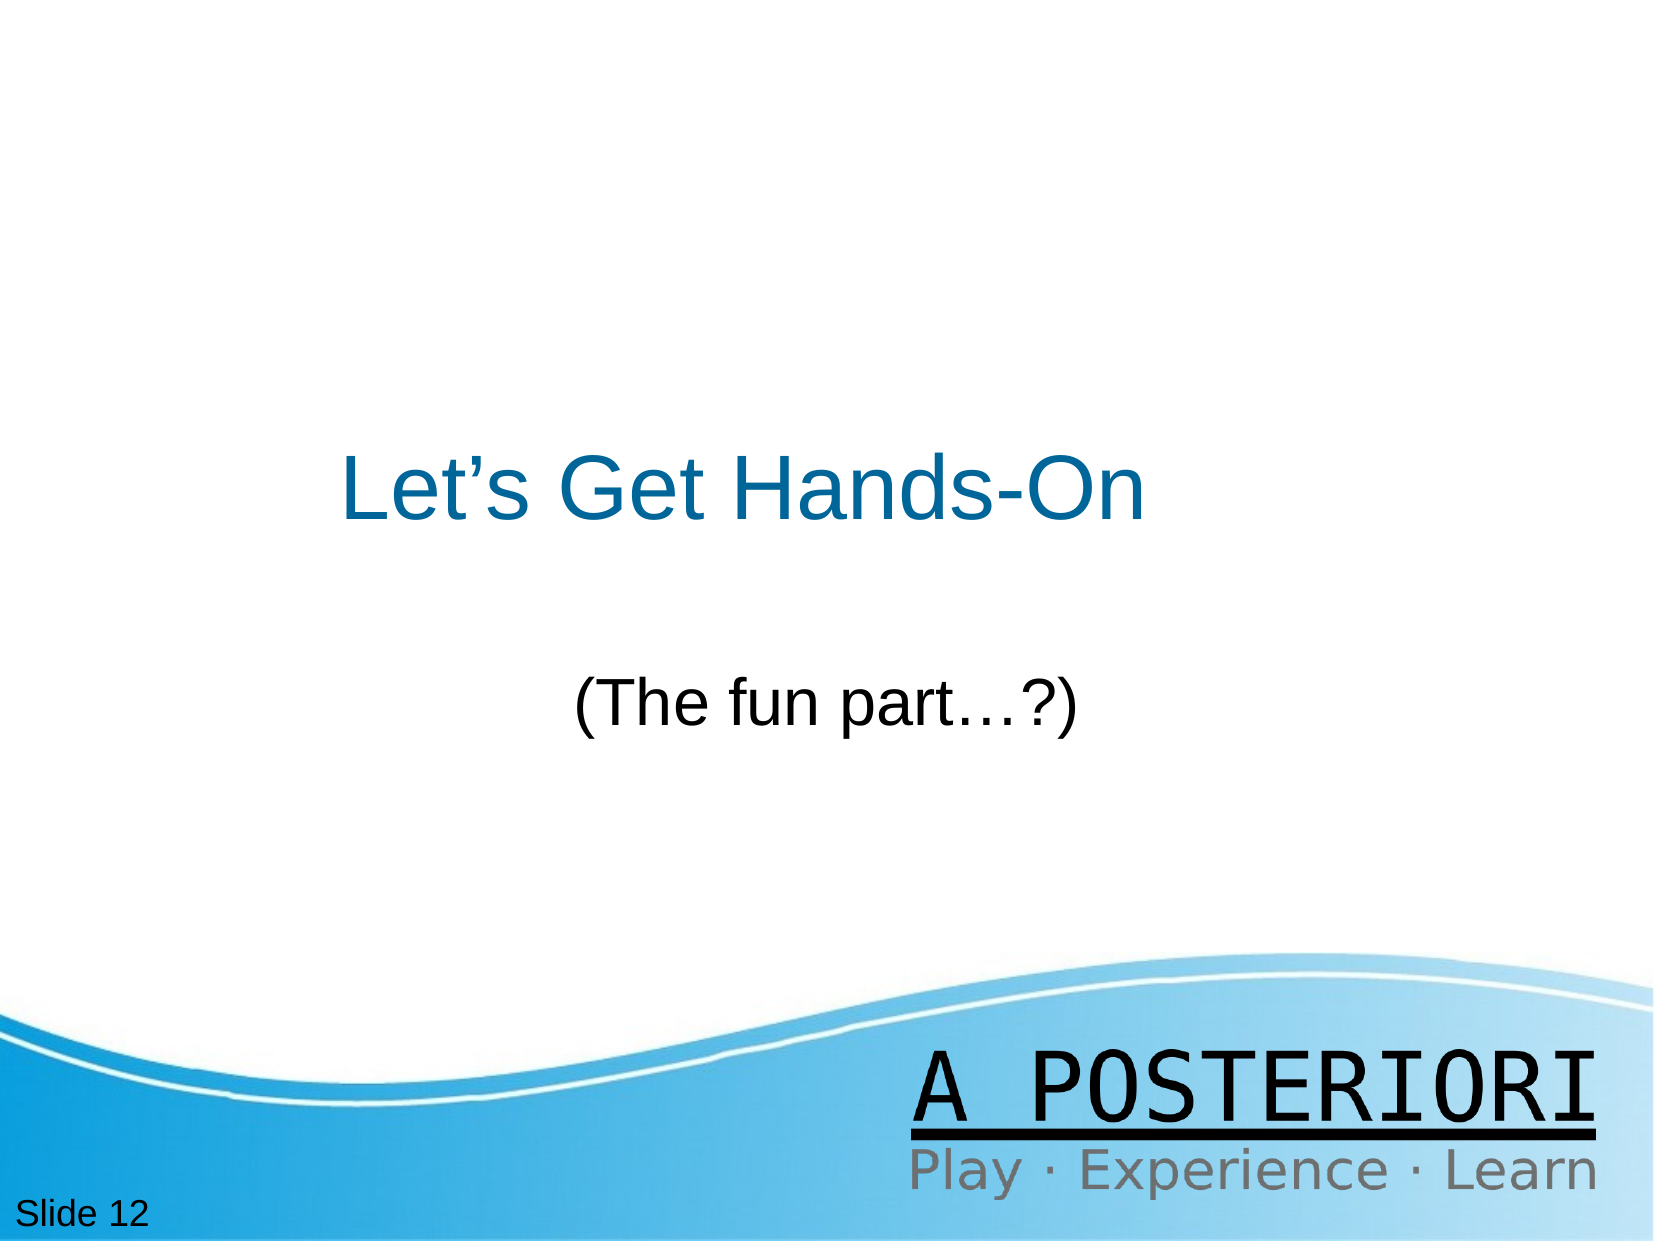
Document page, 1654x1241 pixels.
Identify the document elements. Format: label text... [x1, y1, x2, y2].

picture [0, 952, 1654, 1241]
list (The fun part…?) [82, 665, 1571, 1010]
title Let’s Get Hands-On [0, 384, 1489, 592]
